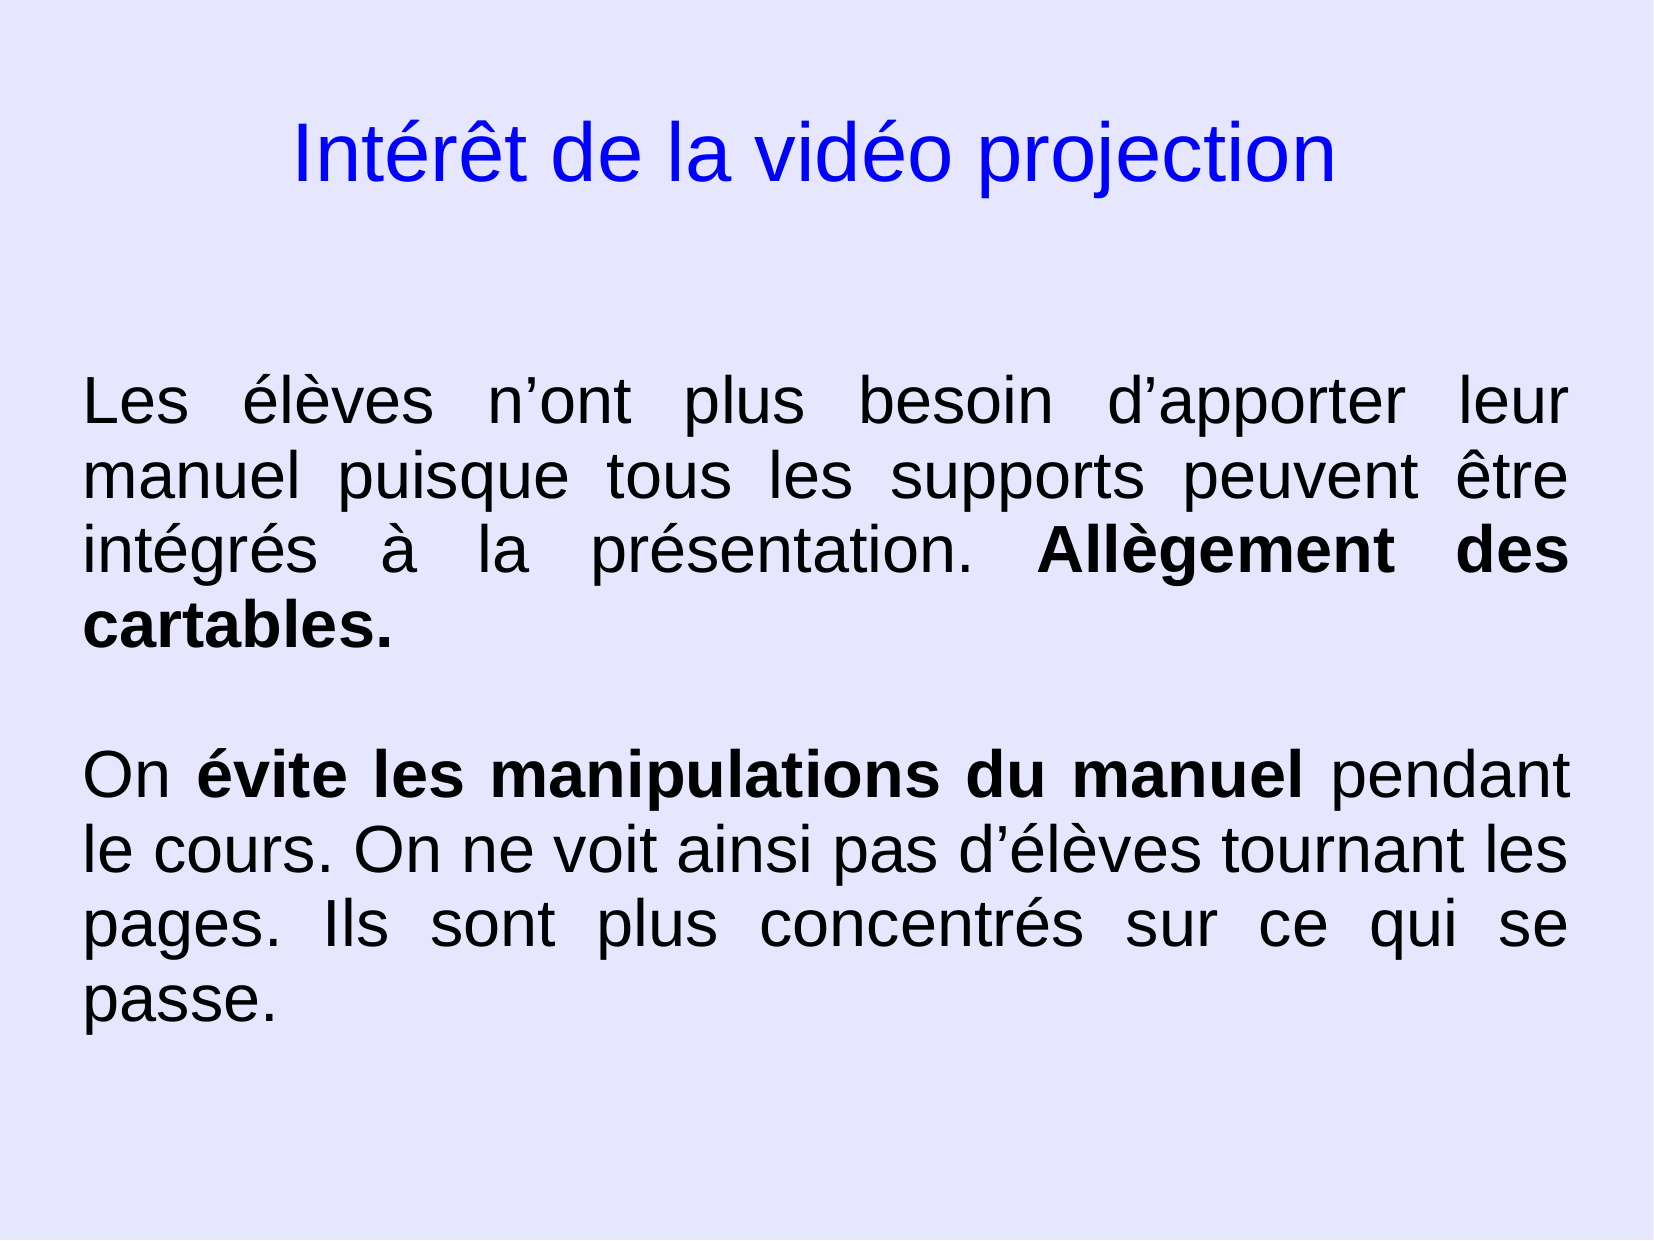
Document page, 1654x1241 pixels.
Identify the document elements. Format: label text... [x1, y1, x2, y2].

title Intérêt de la vidéo projection [82, 56, 1571, 213]
subtitle Les élèves n’ont plus besoin d’apporter leur manuel puisque tous les supports peuvent être intégrés à la présentation. Allègement des cartables. On évite les manipulations du manuel pendant le cours. On ne voit ainsi pas d’élèves tournant les pages. Ils sont plus concentrés sur ce qui se passe. [82, 213, 1571, 1186]
